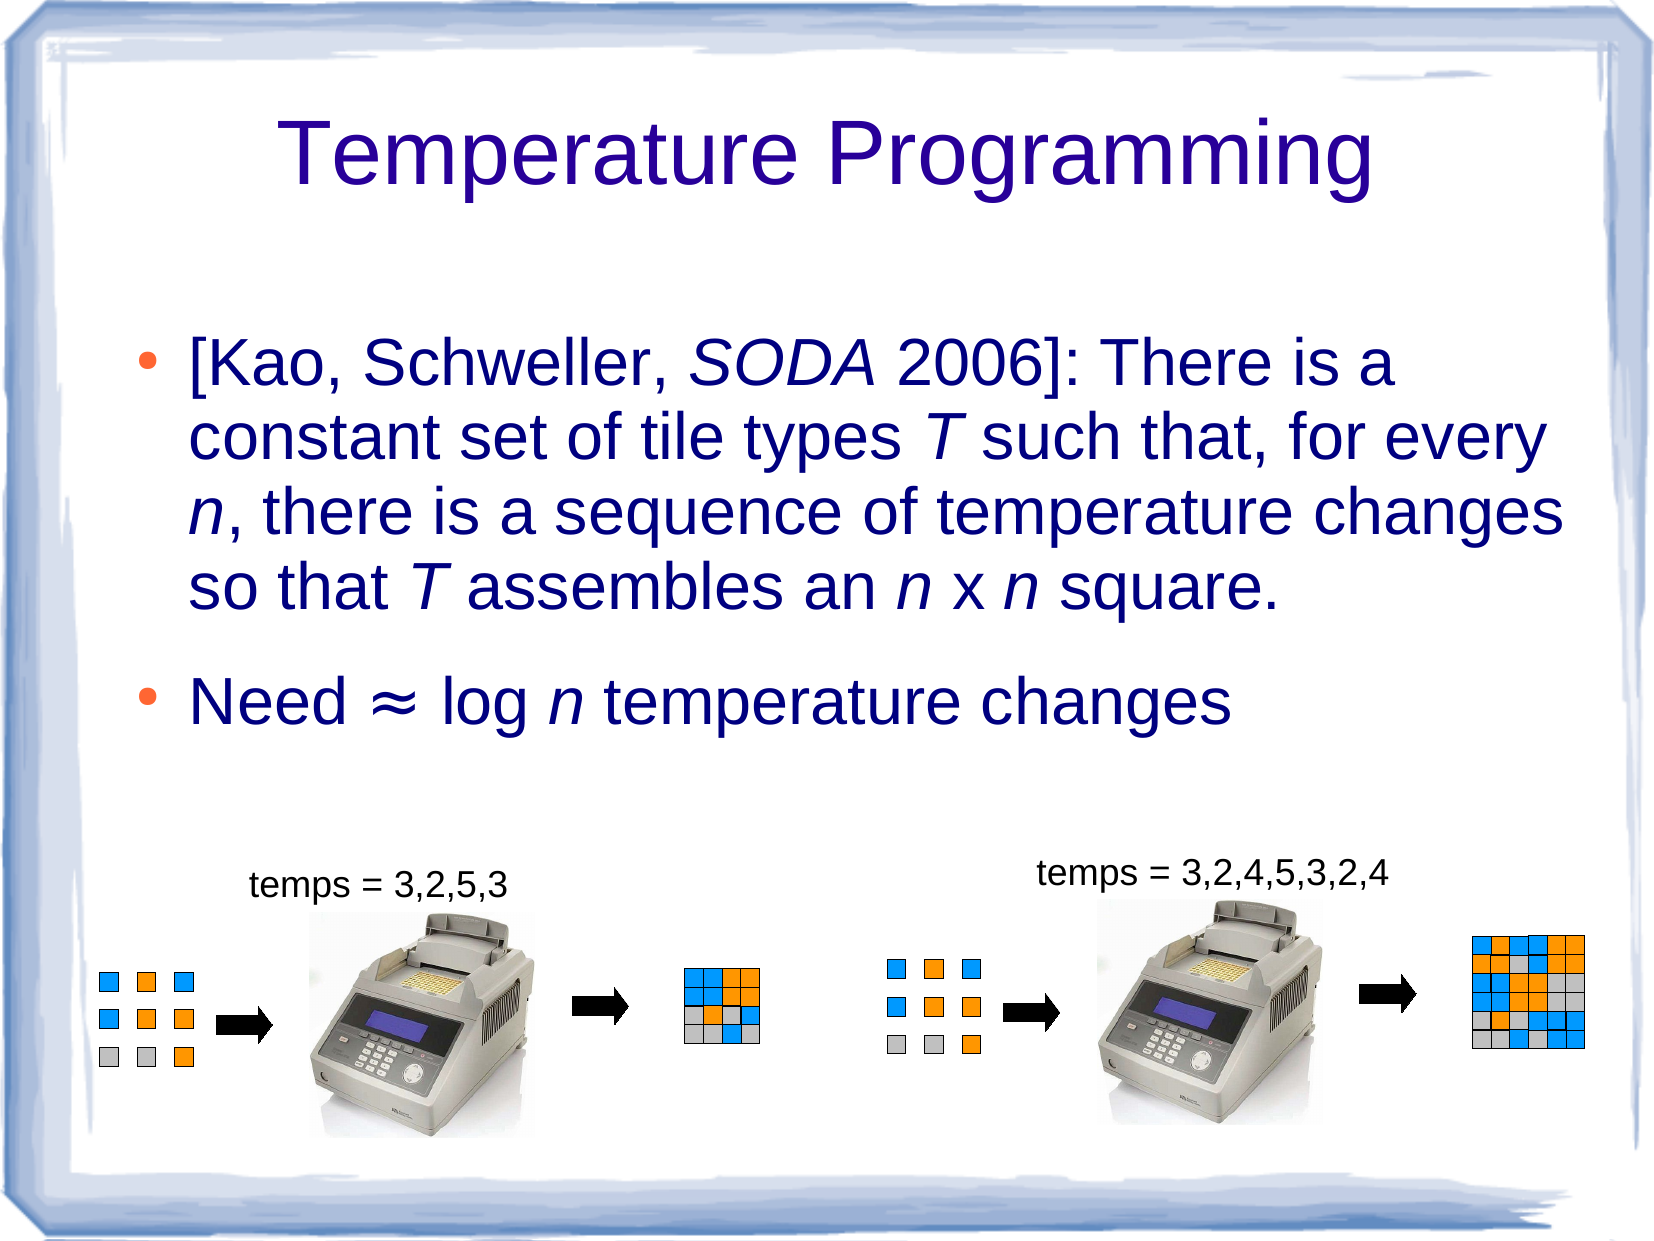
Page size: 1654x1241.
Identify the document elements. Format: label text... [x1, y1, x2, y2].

text_box [924, 1035, 944, 1054]
text_box [887, 1035, 906, 1054]
text_box [99, 1009, 119, 1029]
text_box [924, 997, 944, 1017]
text_box [137, 1009, 156, 1029]
text_box [174, 972, 194, 992]
text_box temps = 3,2,5,3 [234, 856, 641, 914]
text_box [174, 1047, 194, 1067]
text_box [887, 959, 906, 979]
text_box [1003, 993, 1060, 1032]
text_box [1359, 974, 1417, 1013]
text_box [962, 1035, 981, 1054]
text_box [137, 1047, 156, 1067]
text_box [1472, 935, 1585, 1049]
text_box [174, 1009, 194, 1029]
text_box [924, 959, 944, 979]
text_box [137, 972, 156, 992]
text_box [572, 987, 629, 1025]
text_box [962, 997, 981, 1017]
text_box [216, 1006, 273, 1044]
title Temperature Programming [82, 49, 1571, 257]
list [Kao, Schweller, SODA 2006]: There is a constant set of tile types T such that, for every n, there is a sequence of temperature changes so that T assembles an n x n square. Need ≈ log n temperature changes [118, 324, 1571, 1144]
text_box [99, 972, 119, 992]
text_box [99, 1047, 119, 1067]
text_box [962, 959, 981, 979]
text_box [684, 968, 760, 1044]
text_box temps = 3,2,4,5,3,2,4 [1021, 843, 1429, 901]
text_box [887, 997, 906, 1017]
picture [0, 0, 1654, 1241]
